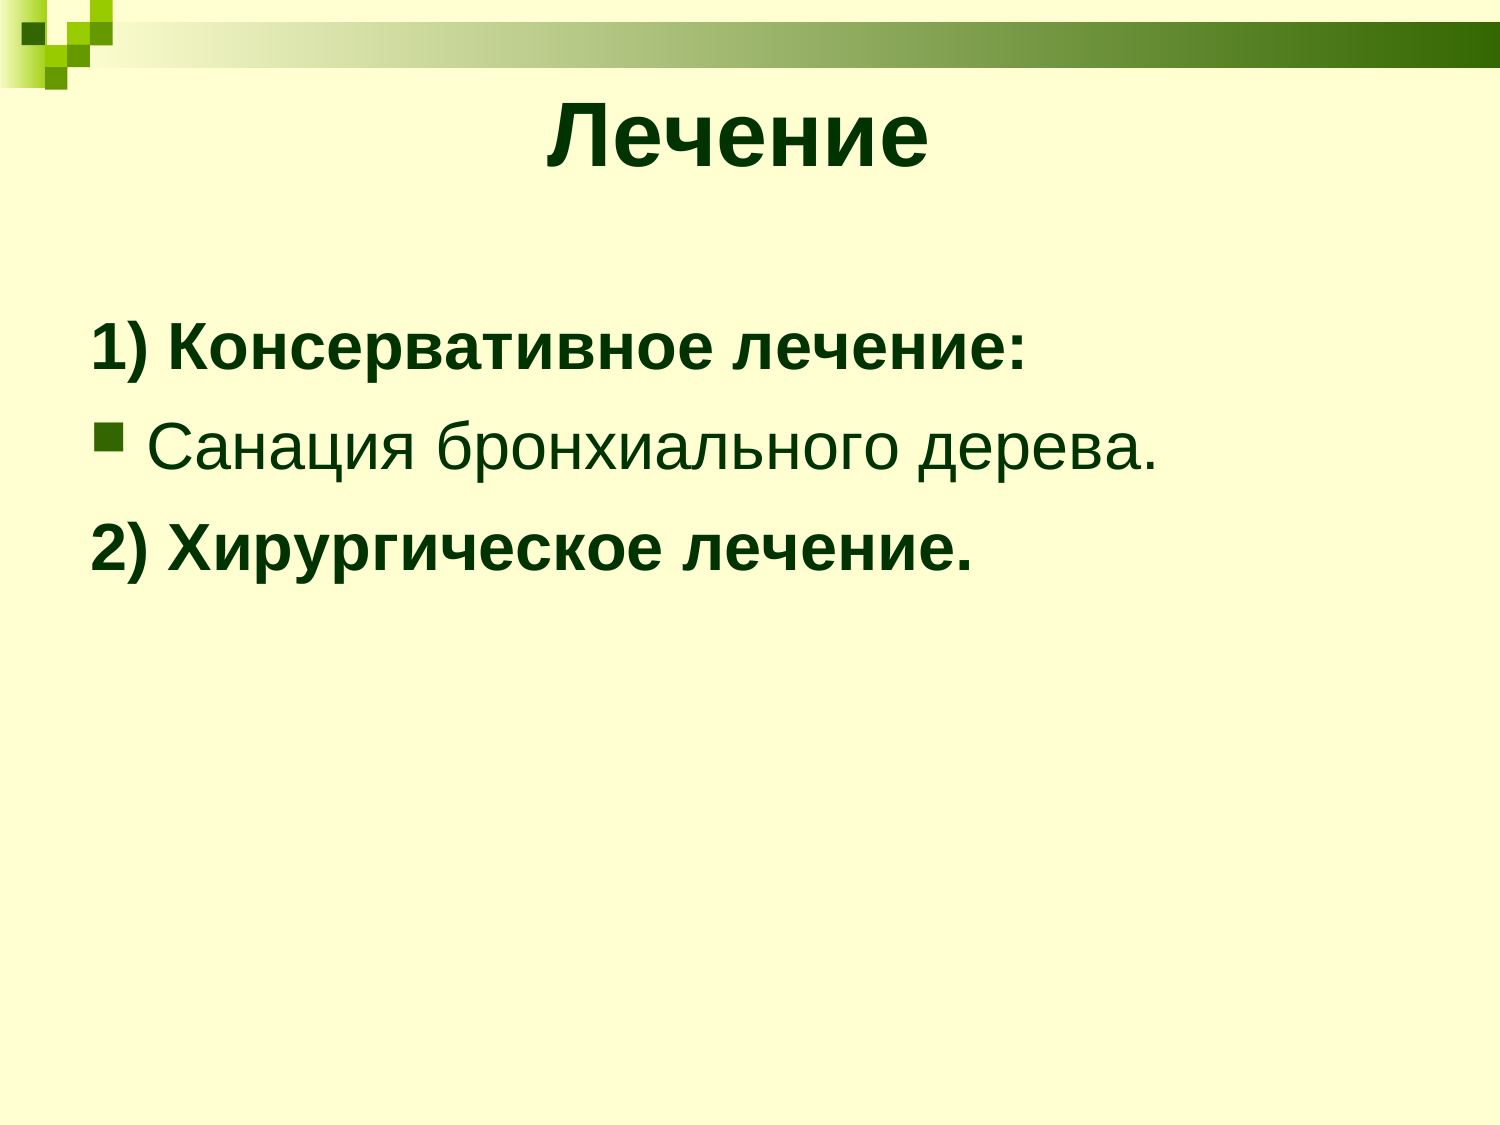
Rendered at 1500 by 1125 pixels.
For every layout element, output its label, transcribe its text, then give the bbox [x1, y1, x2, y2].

list 1) Консервативное лечение: Санация бронхиального дерева. 2) Хирургическое лечение. [74, 290, 1400, 1051]
title Лечение [76, 54, 1402, 205]
